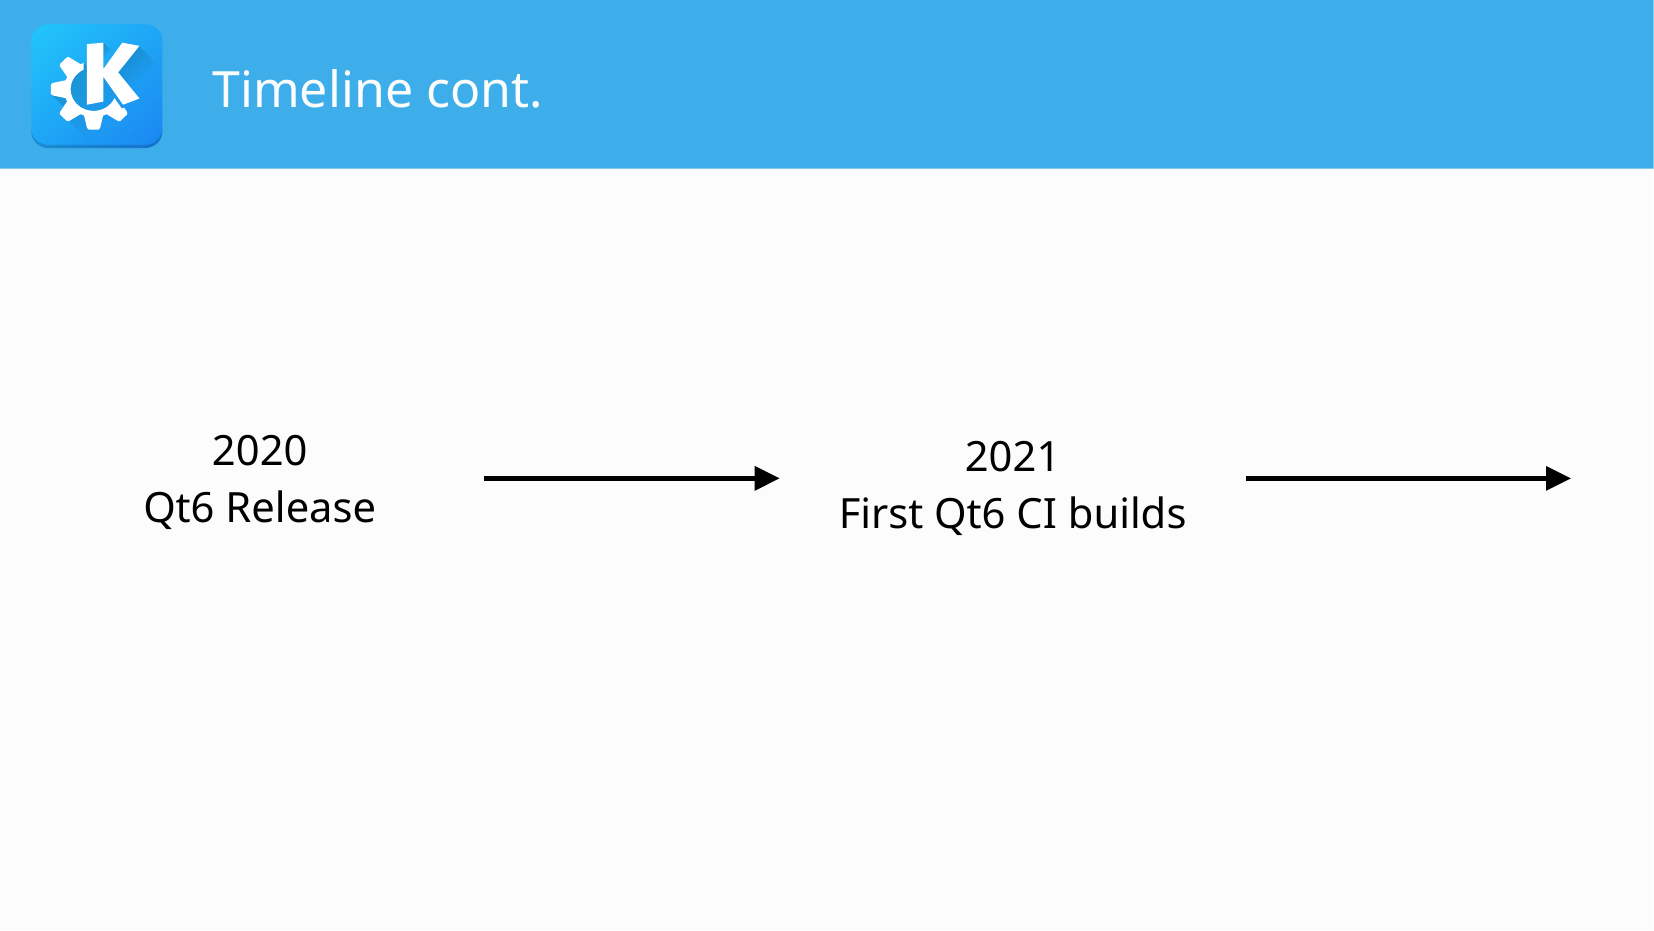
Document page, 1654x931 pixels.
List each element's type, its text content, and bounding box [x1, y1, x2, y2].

text_box 2021 First Qt6 CI builds [820, 419, 1205, 549]
text_box 2020 Qt6 Release [82, 413, 438, 544]
title Timeline cont. [212, 10, 1563, 166]
